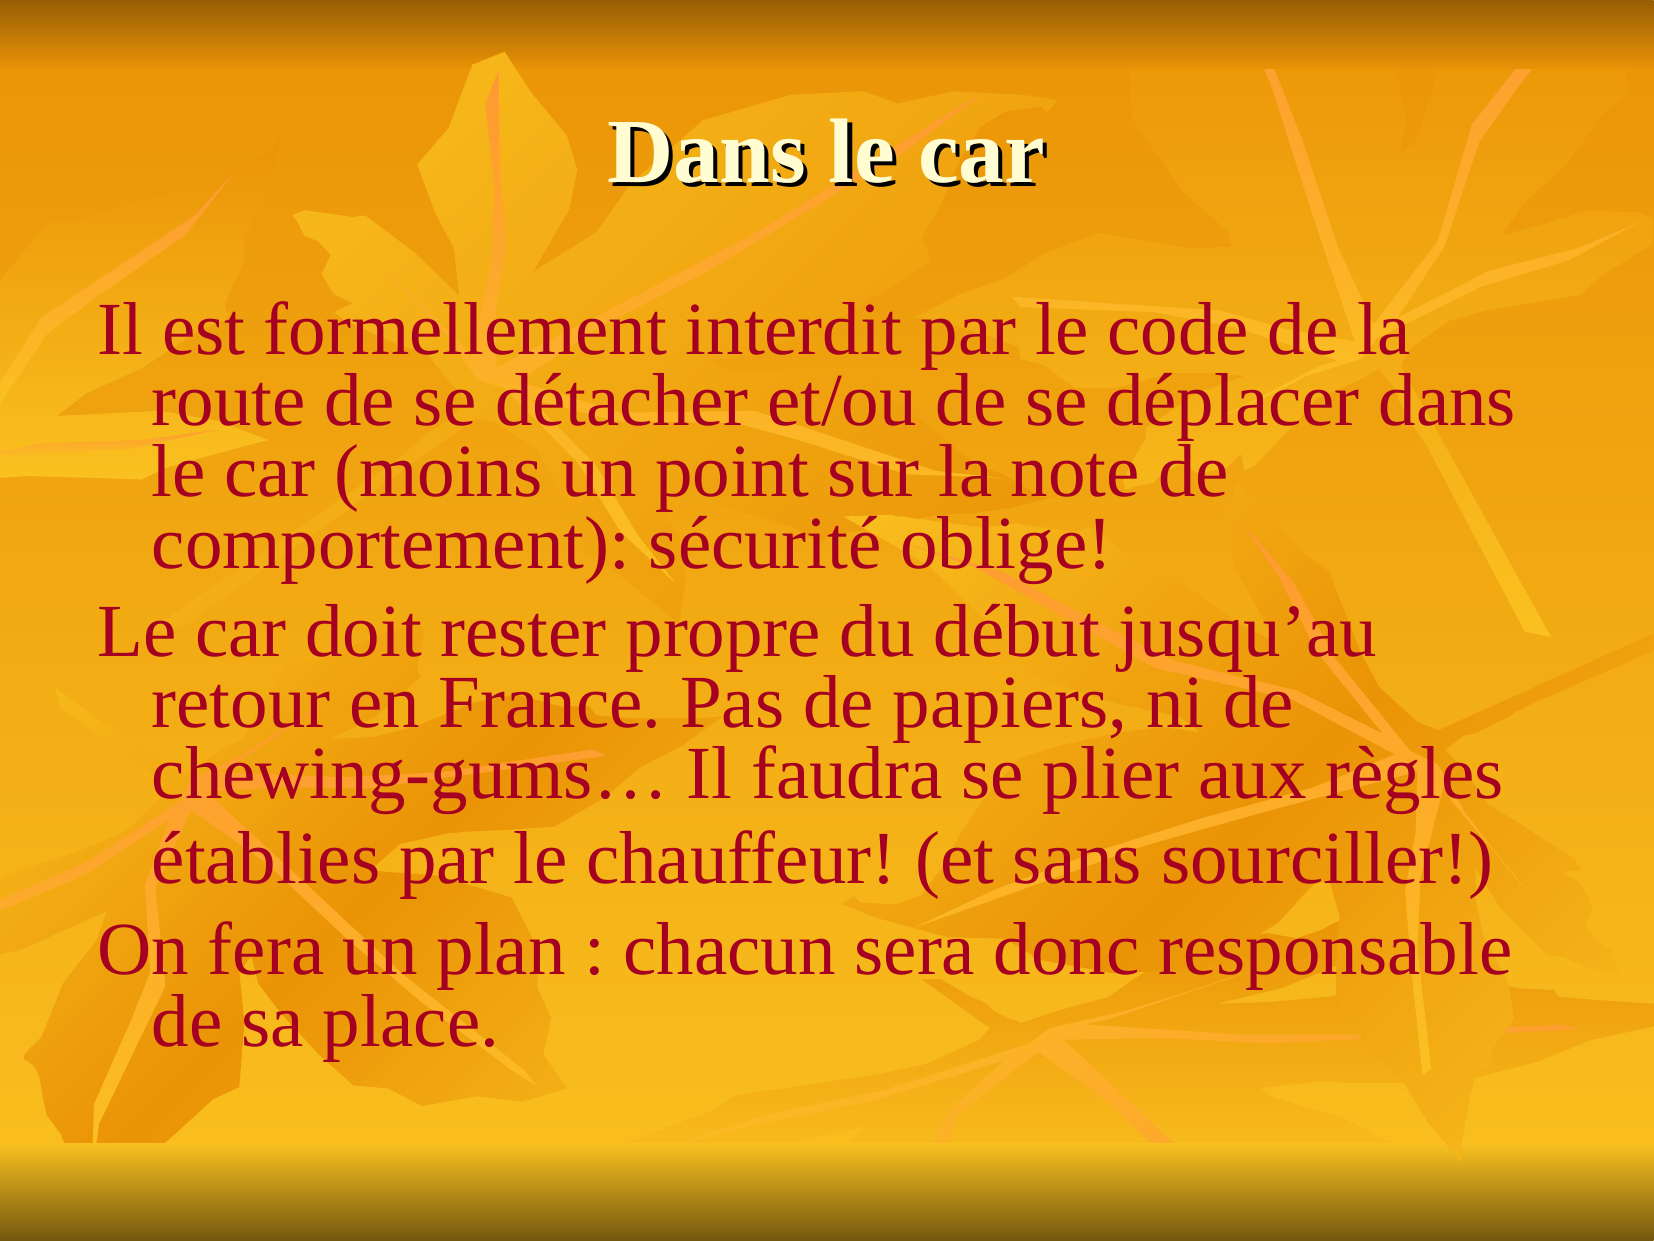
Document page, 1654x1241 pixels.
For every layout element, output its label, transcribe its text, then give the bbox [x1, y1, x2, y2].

text_box Il est formellement interdit par le code de la route de se détacher et/ou de se déplacer dans le car (moins un point sur la note de comportement): sécurité oblige! Le car doit rester propre du début jusqu’au retour en France. Pas de papiers, ni de chewing-gums… Il faudra se plier aux règles établies par le chauffeur! (et sans sourciller!)‏ On fera un plan : chacun sera donc responsable de sa place. [82, 289, 1571, 1136]
title Dans le car [82, 50, 1571, 257]
